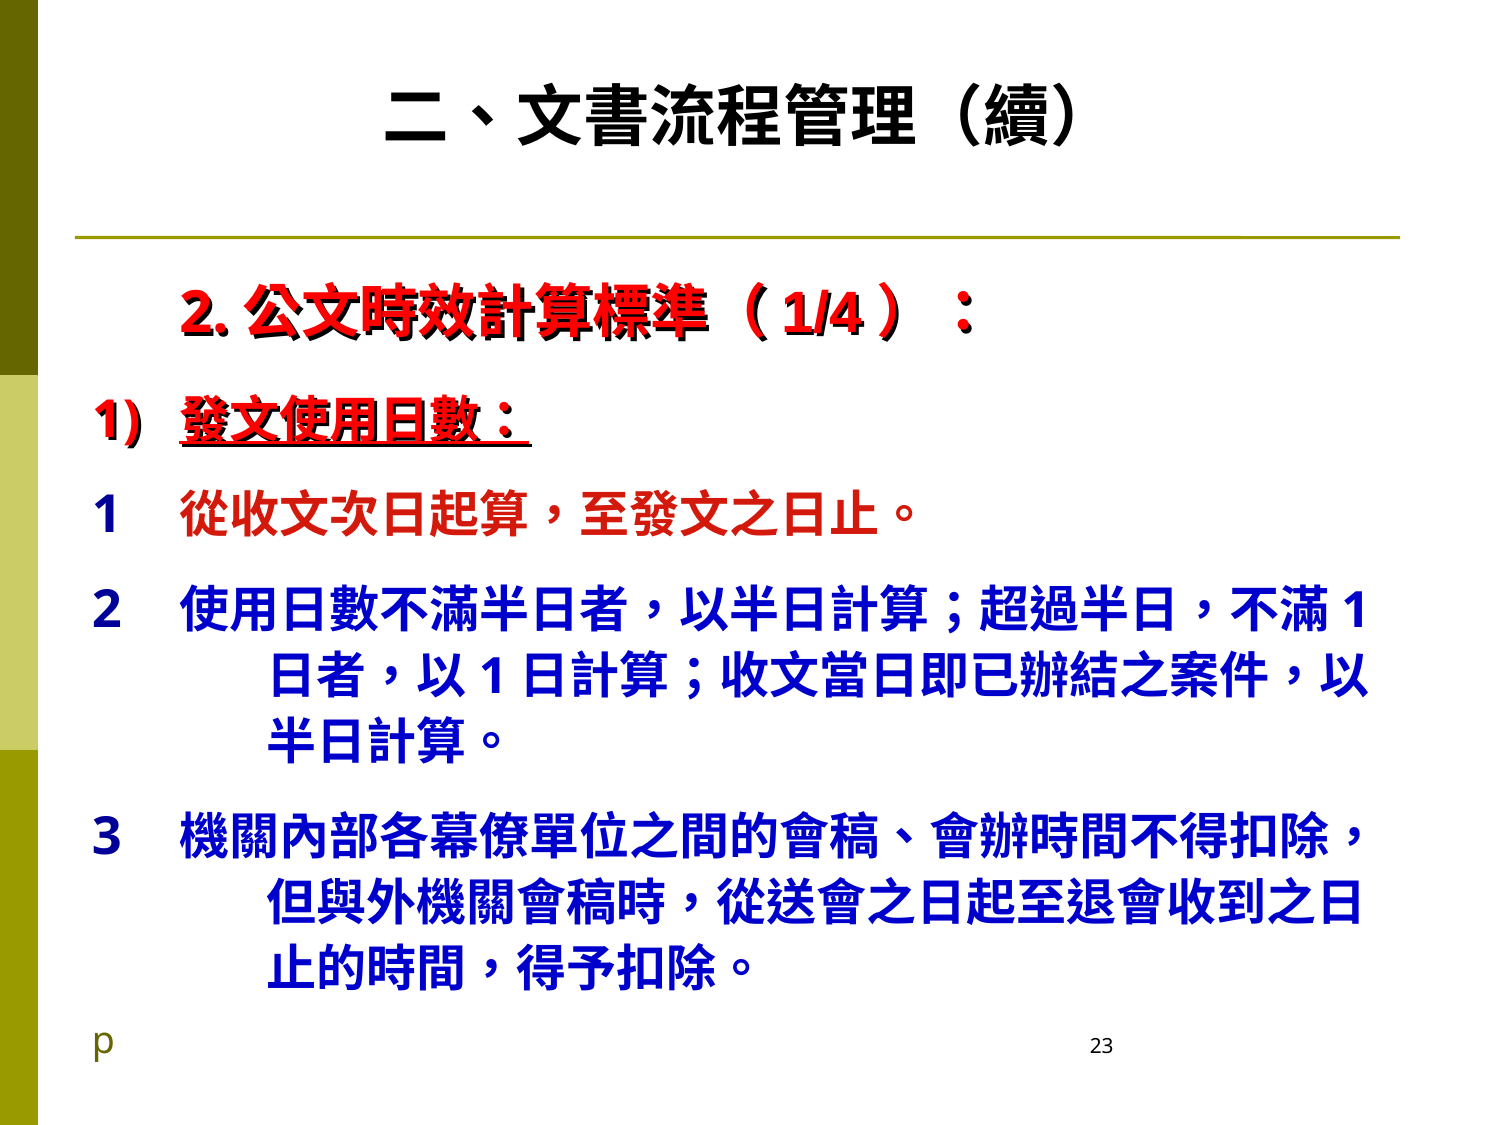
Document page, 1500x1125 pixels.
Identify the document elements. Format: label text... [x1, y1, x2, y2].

title 二、文書流程管理（續） [75, 45, 1426, 161]
list 2.公文時效計算標準（1/4）： 發文使用日數： 從收文次日起算，至發文之日止。 使用日數不滿半日者，以半日計算；超過半日，不滿1日者，以1日計算；收文當日即已辦結之案件，以半日計算。 機關內部各幕僚單位之間的會稿、會辦時間不得扣除，但與外機關會稿時，從送會之日起至退會收到之日止的時間，得予扣除。 [76, 267, 1427, 1011]
text_box [1074, 1025, 1426, 1101]
